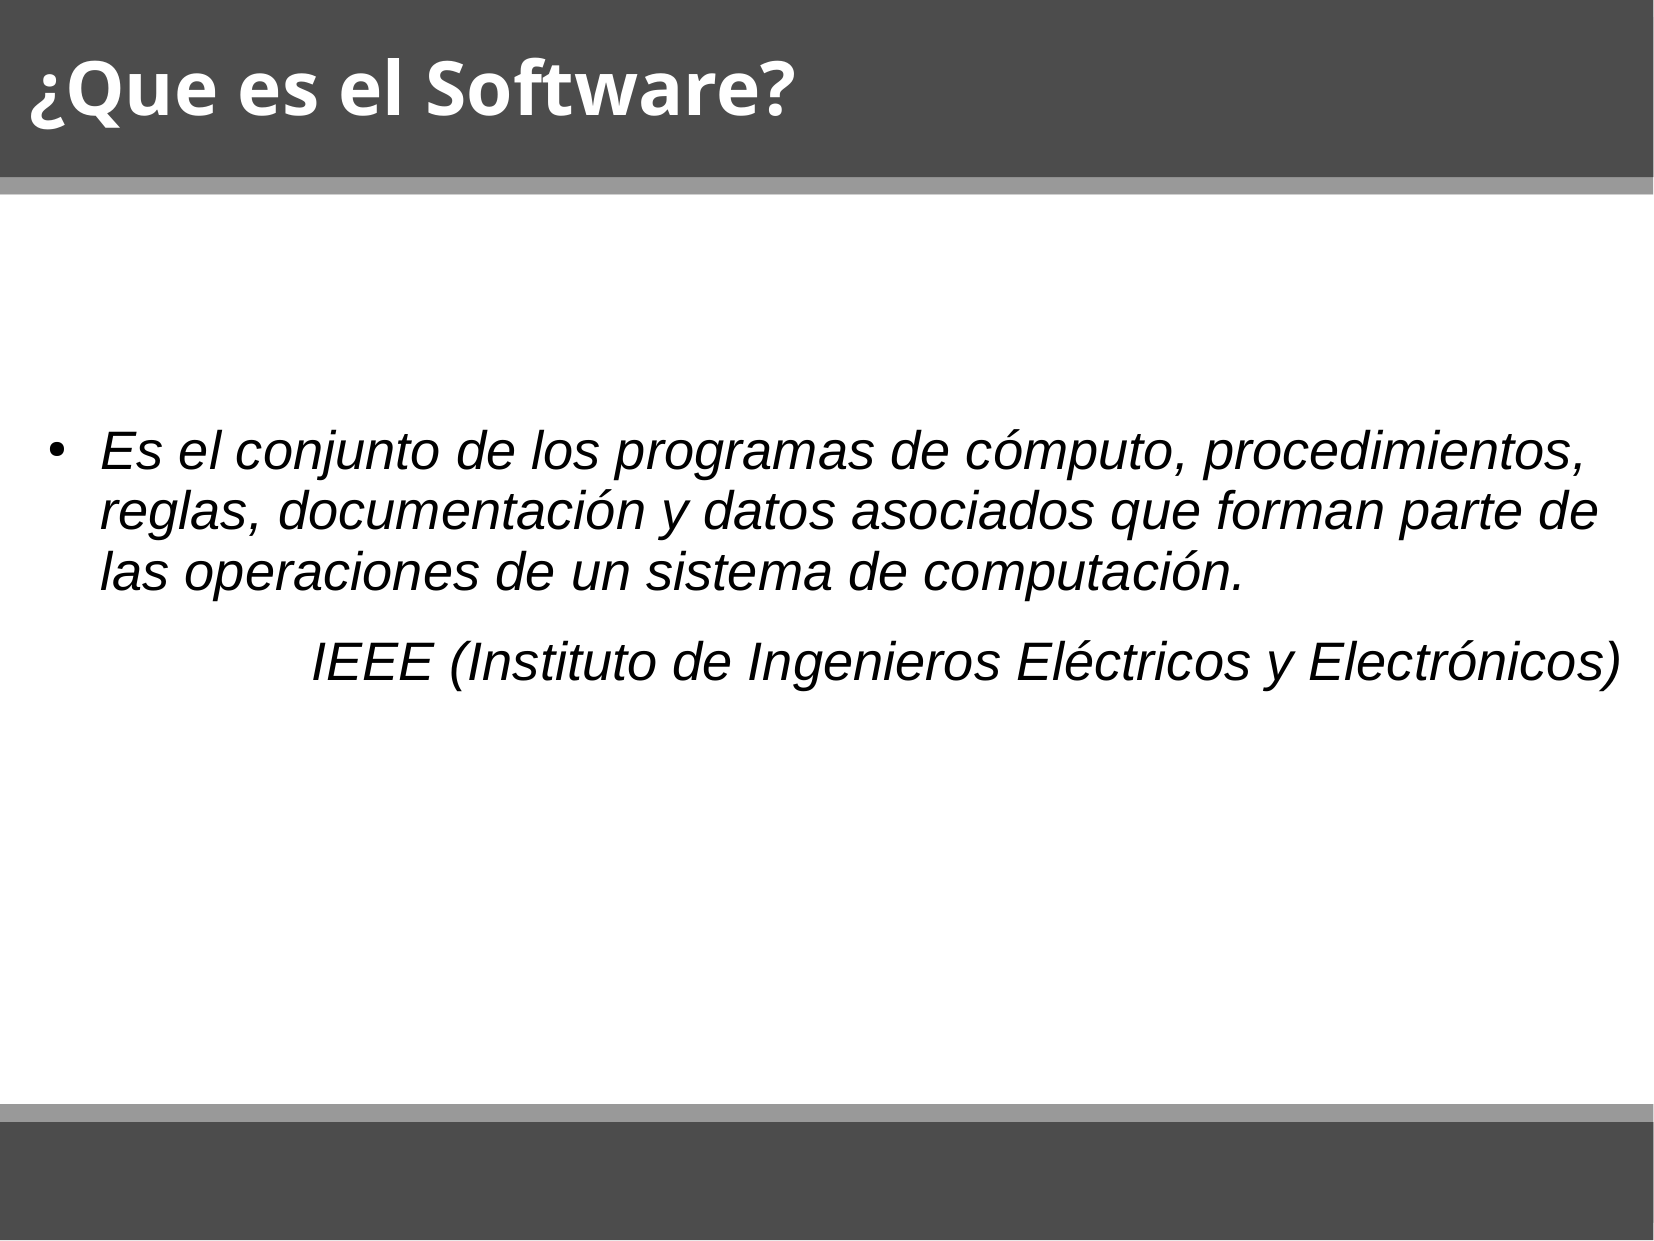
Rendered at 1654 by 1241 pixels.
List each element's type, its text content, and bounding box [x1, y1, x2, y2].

title ¿Que es el Software? [29, 15, 1654, 158]
list Es el conjunto de los programas de cómputo, procedimientos, reglas, documentación y datos asociados que forman parte de las operaciones de un sistema de computación. IEEE (Instituto de Ingenieros Eléctricos y Electrónicos) [29, 420, 1625, 786]
